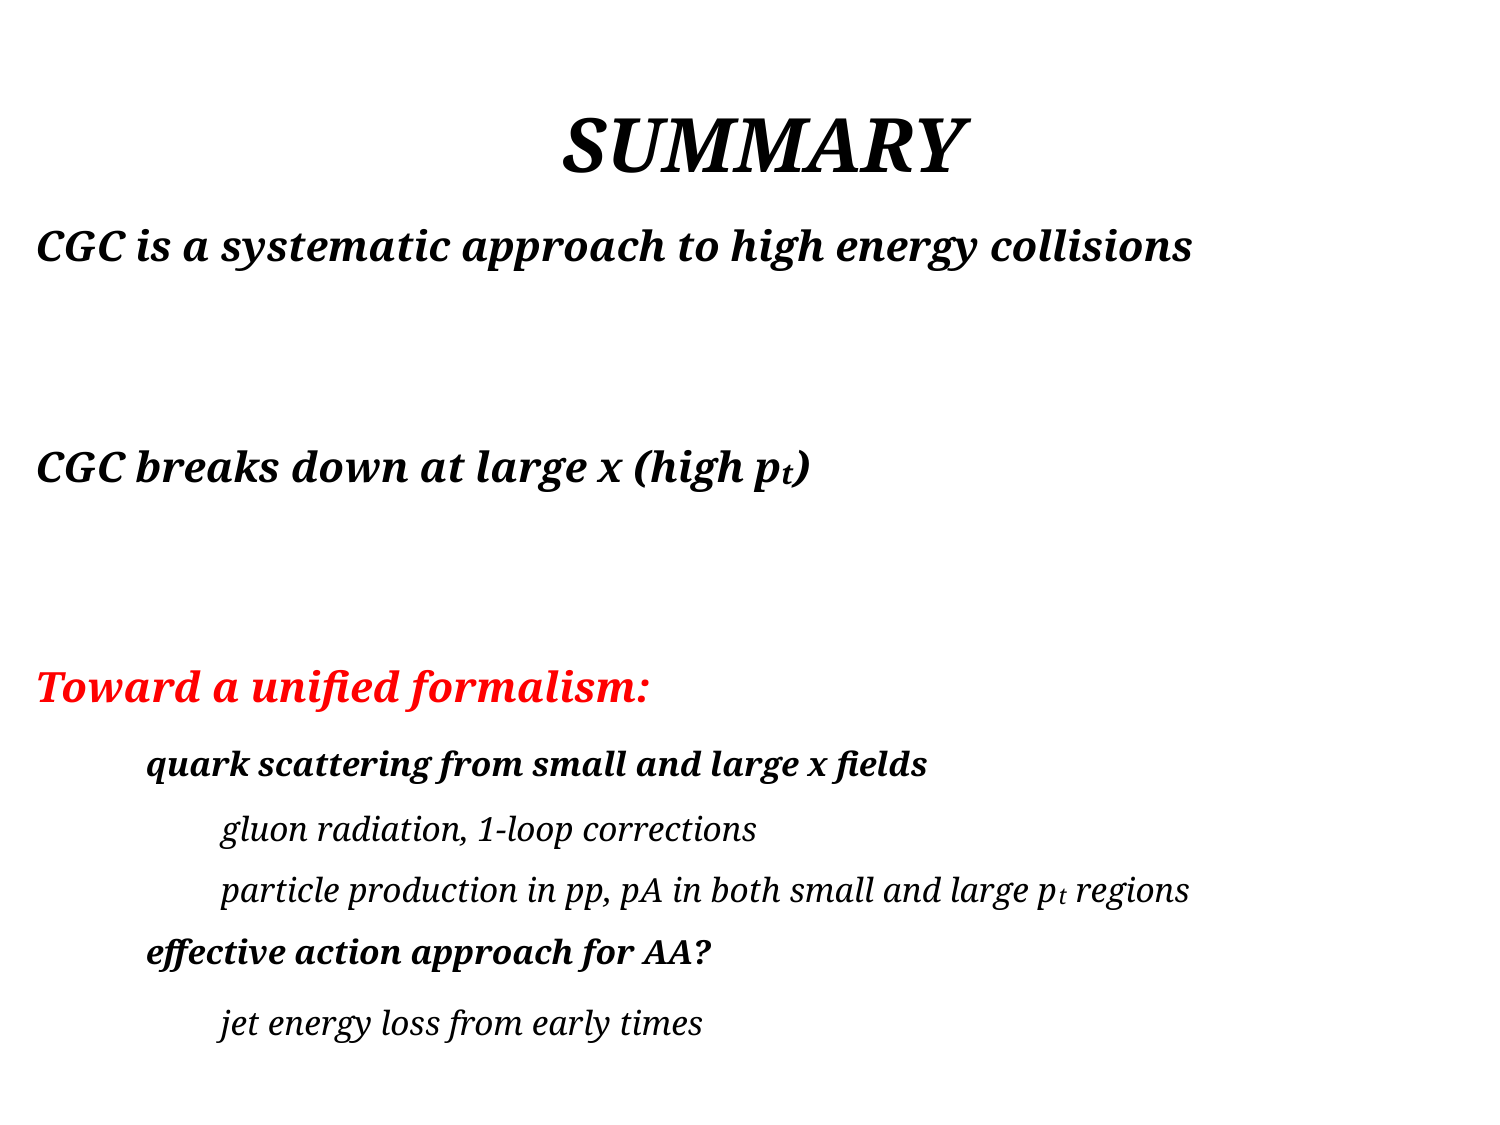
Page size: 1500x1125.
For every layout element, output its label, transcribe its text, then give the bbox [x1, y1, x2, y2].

text_box SUMMARY [404, 99, 1088, 188]
text_box CGC is a systematic approach to high energy collisions CGC breaks down at large x (high pt) Toward a unified formalism: quark scattering from small and large x fields gluon radiation, 1-loop corrections particle production in pp, pA in both small and large pt regions effective action approach for AA? jet energy loss from early times [0, 214, 1500, 1051]
